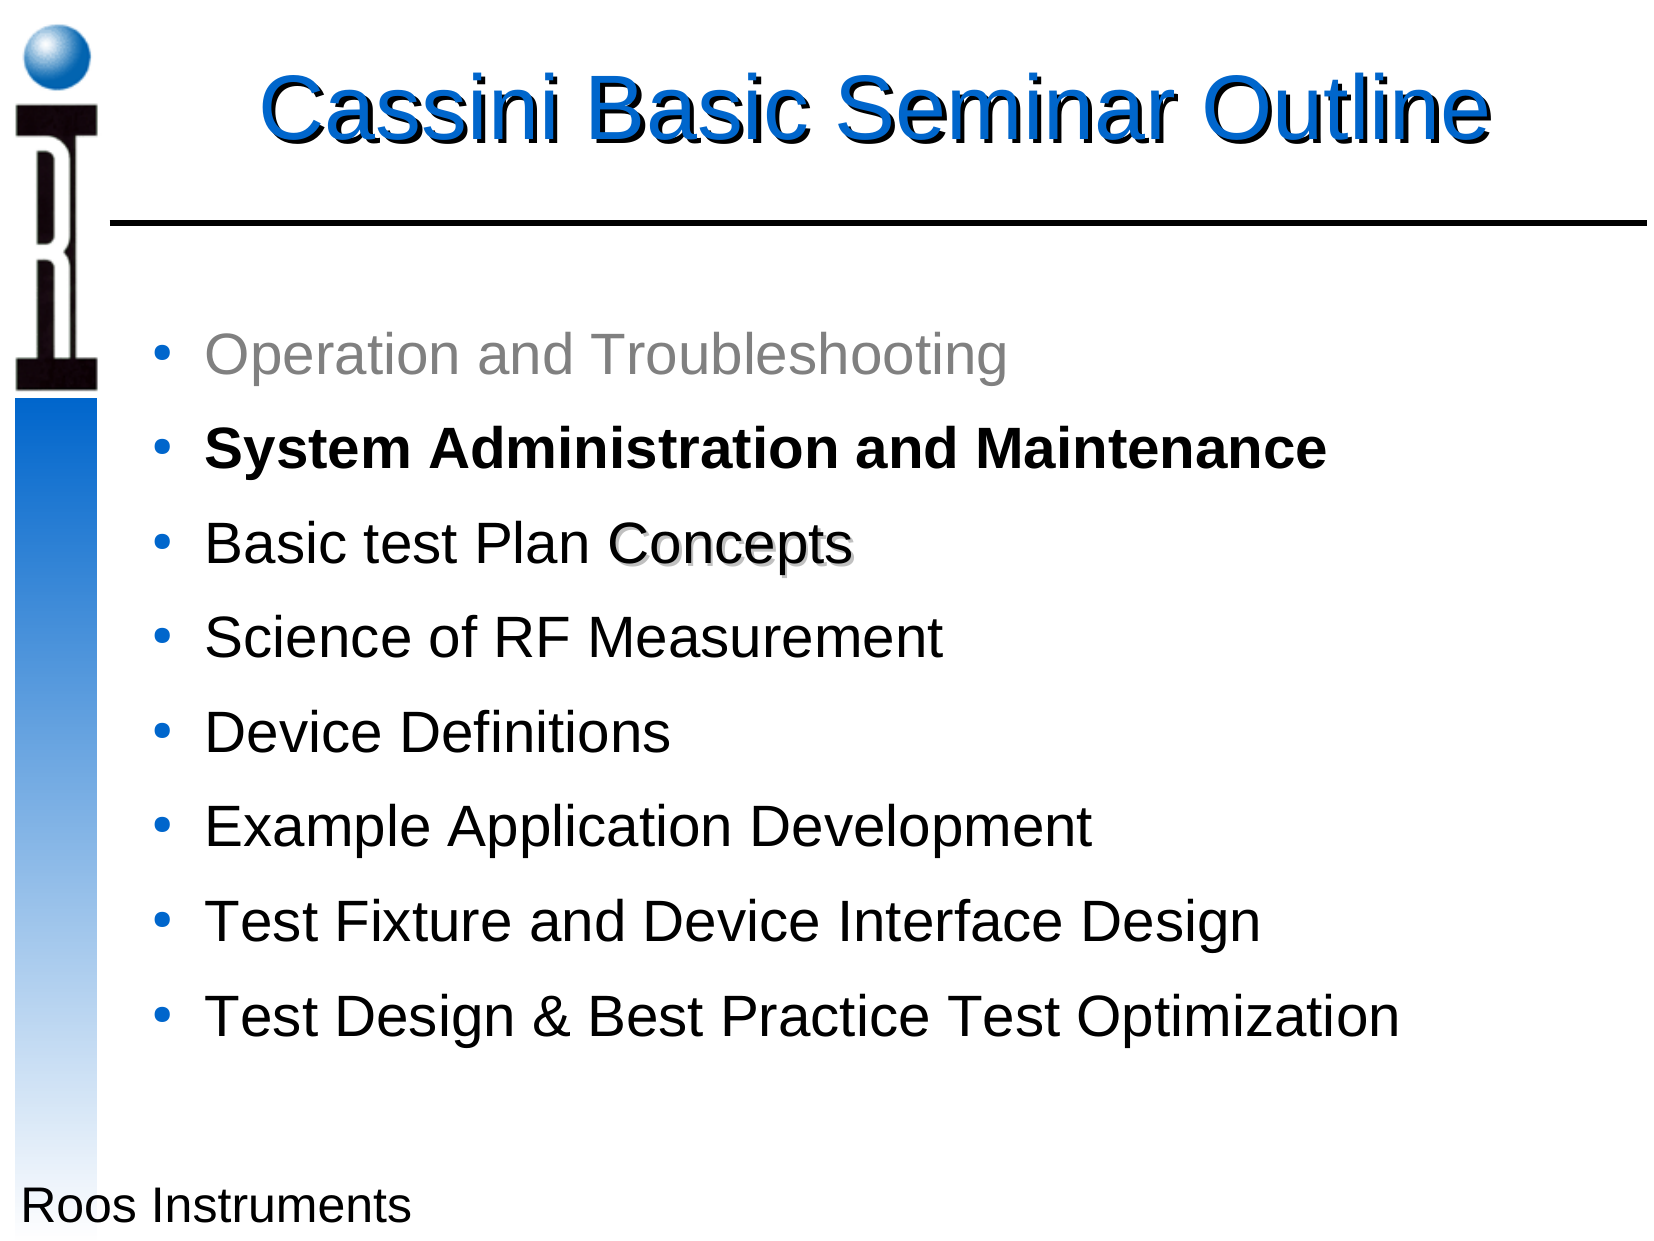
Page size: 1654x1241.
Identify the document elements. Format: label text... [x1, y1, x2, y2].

list Operation and Troubleshooting System Administration and Maintenance Basic test Plan Concepts Science of RF Measurement Device Definitions Example Application Development Test Fixture and Device Interface Design Test Design & Best Practice Test Optimization [134, 321, 1654, 1151]
title Cassini Basic Seminar Outline [99, 7, 1654, 208]
picture [11, 20, 103, 398]
